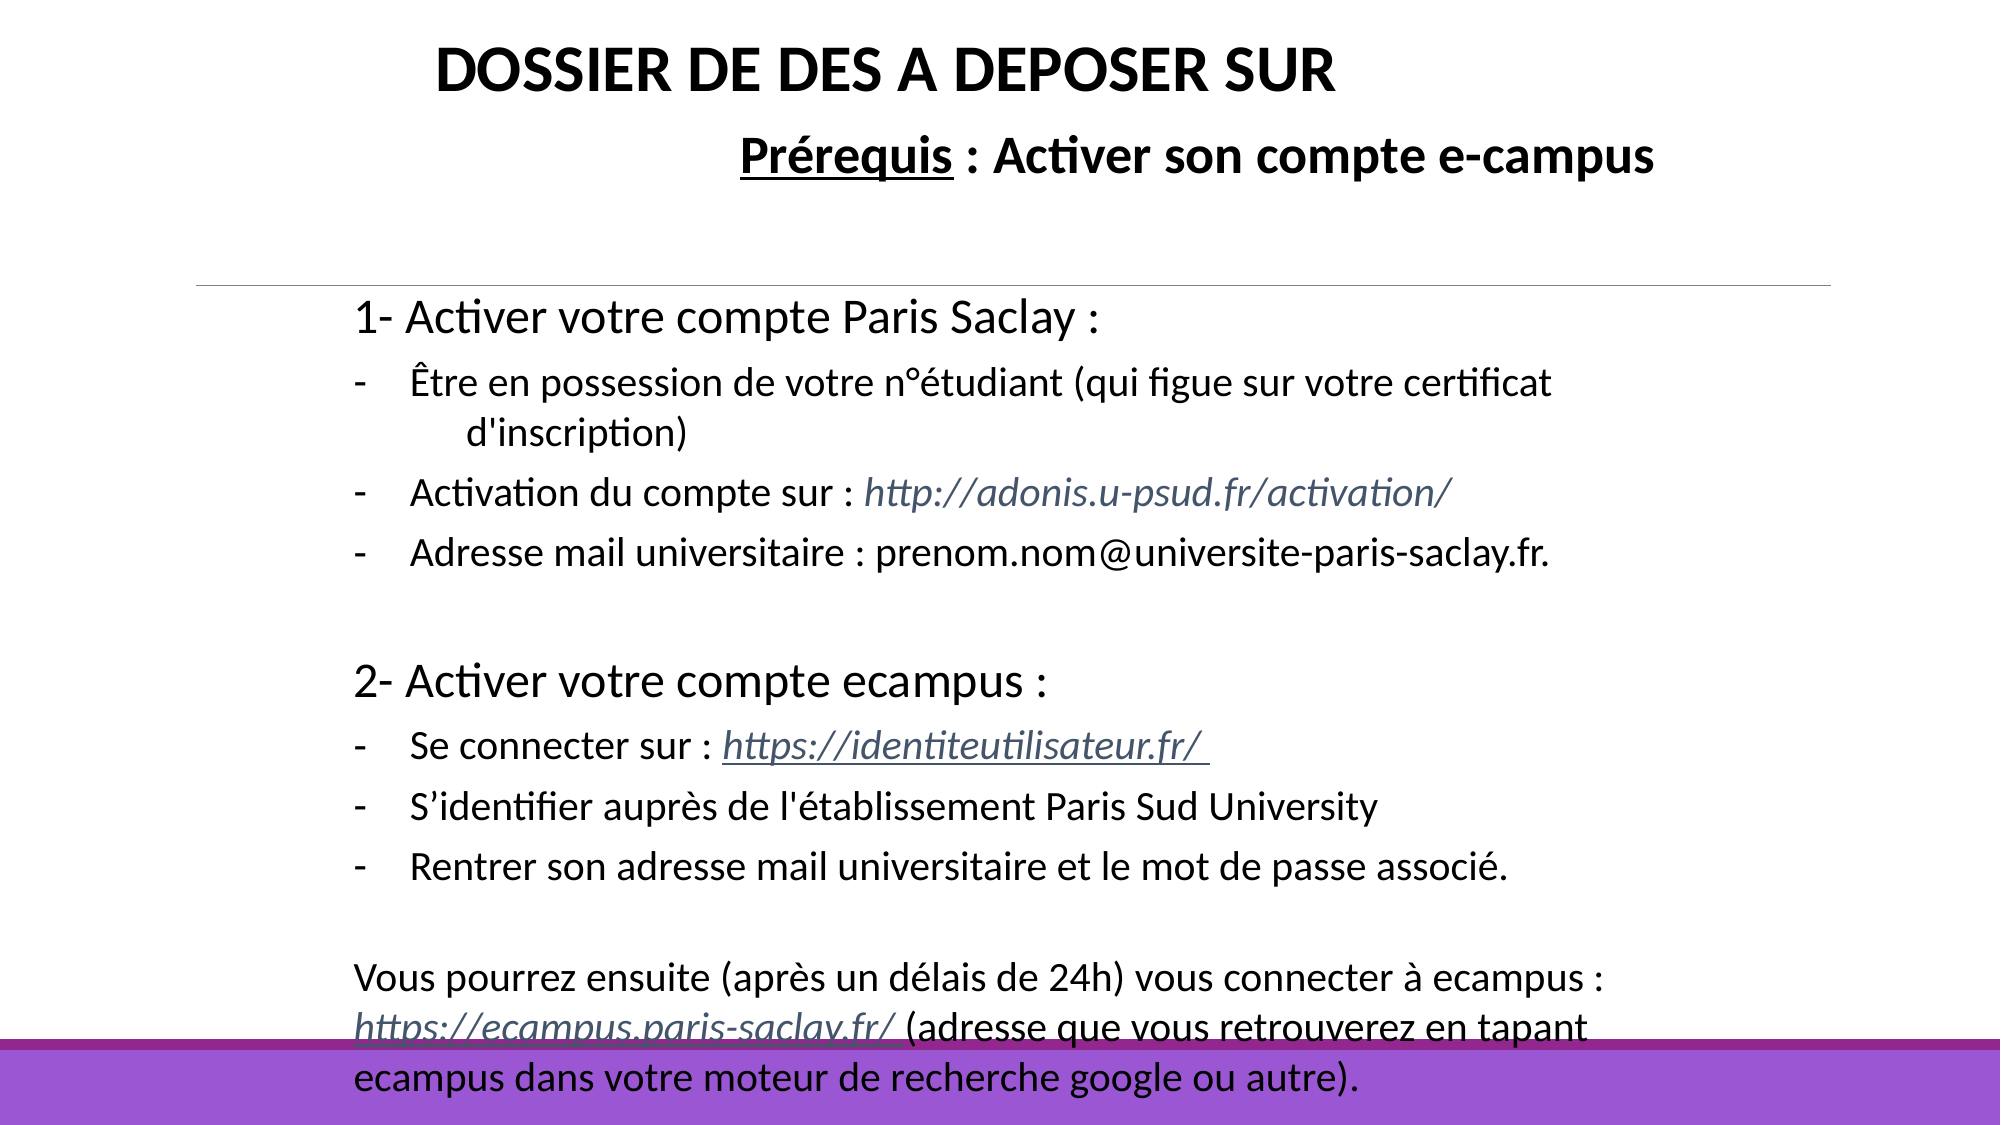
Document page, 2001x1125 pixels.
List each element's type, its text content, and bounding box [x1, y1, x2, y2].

text_box 1- Activer votre compte Paris Saclay : Être en possession de votre n°étudiant (qui figue sur votre certificat d'inscription) Activation du compte sur : http://adonis.u-psud.fr/activation/ Adresse mail universitaire : prenom.nom@universite-paris-saclay.fr. 2- Activer votre compte ecampus : Se connecter sur : https://identiteutilisateur.fr/ S’identifier auprès de l'établissement Paris Sud University Rentrer son adresse mail universitaire et le mot de passe associé. Vous pourrez ensuite (après un délais de 24h) vous connecter à ecampus : https://ecampus.paris-saclay.fr/ (adresse que vous retrouverez en tapant ecampus dans votre moteur de recherche google ou autre). [338, 276, 1644, 998]
text_box LE DOSSIER DE DES A DEPOSER SUR [363, 16, 1934, 113]
title [180, 47, 1831, 221]
list Prérequis : Activer son compte e-campus [725, 124, 2000, 197]
